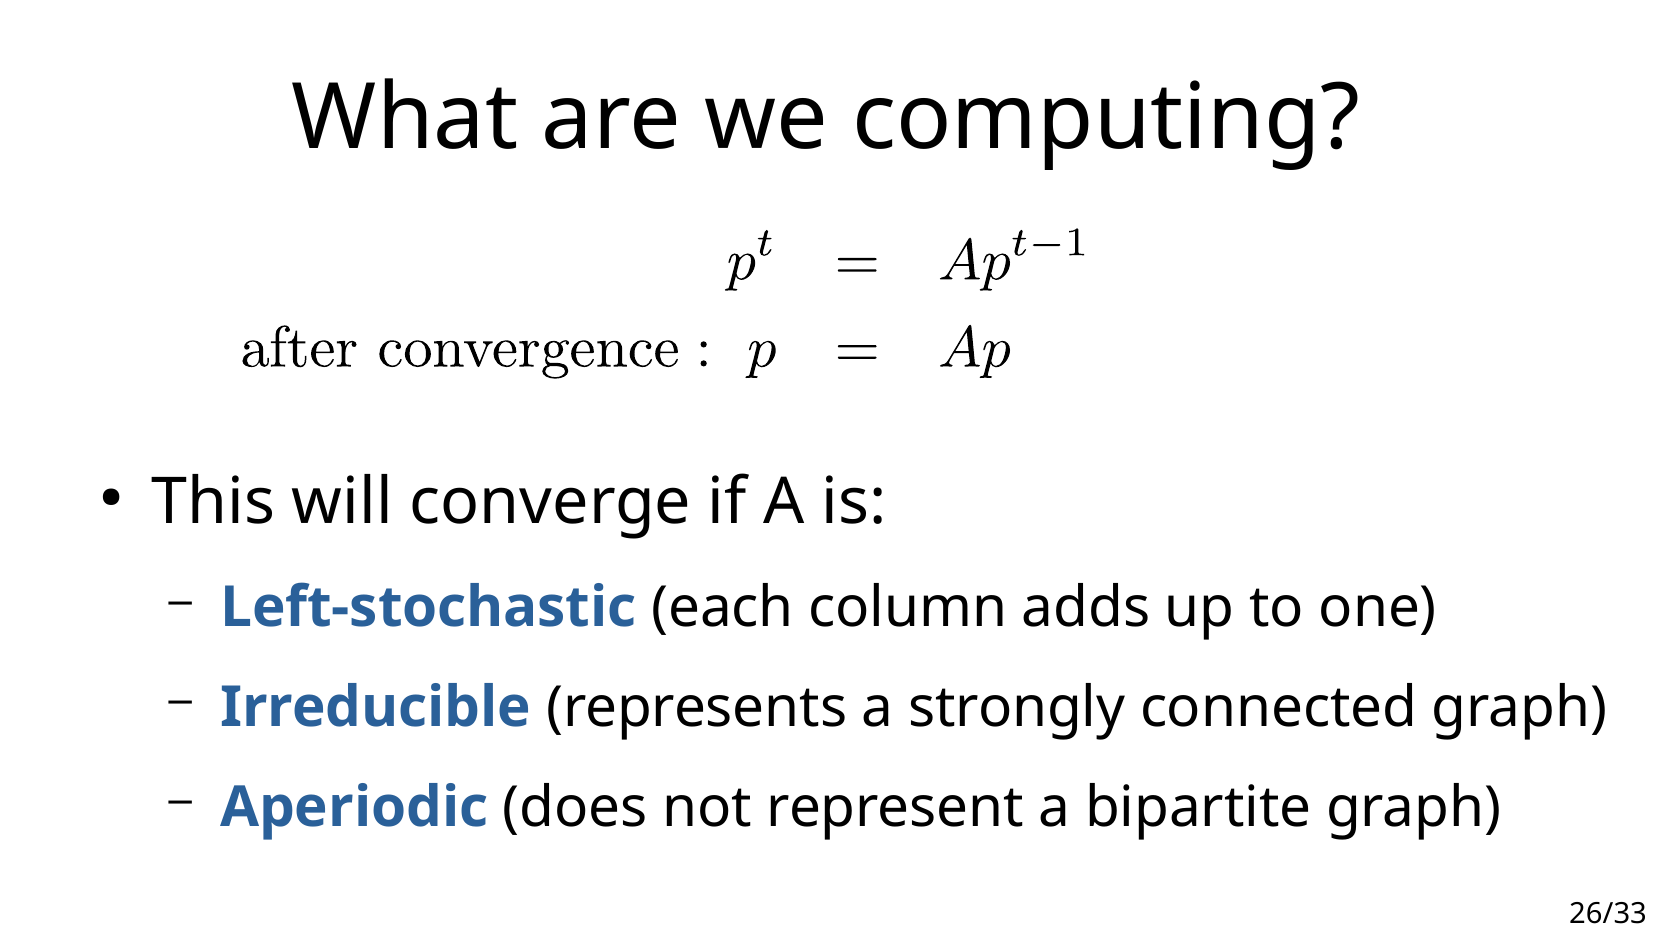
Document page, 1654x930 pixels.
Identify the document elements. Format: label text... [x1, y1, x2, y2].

text_box [240, 228, 1088, 379]
list This will converge if A is: Left-stochastic (each column adds up to one) Irreducible (represents a strongly connected graph) Aperiodic (does not represent a bipartite graph) [82, 454, 1651, 909]
title What are we computing? [82, 1, 1571, 225]
